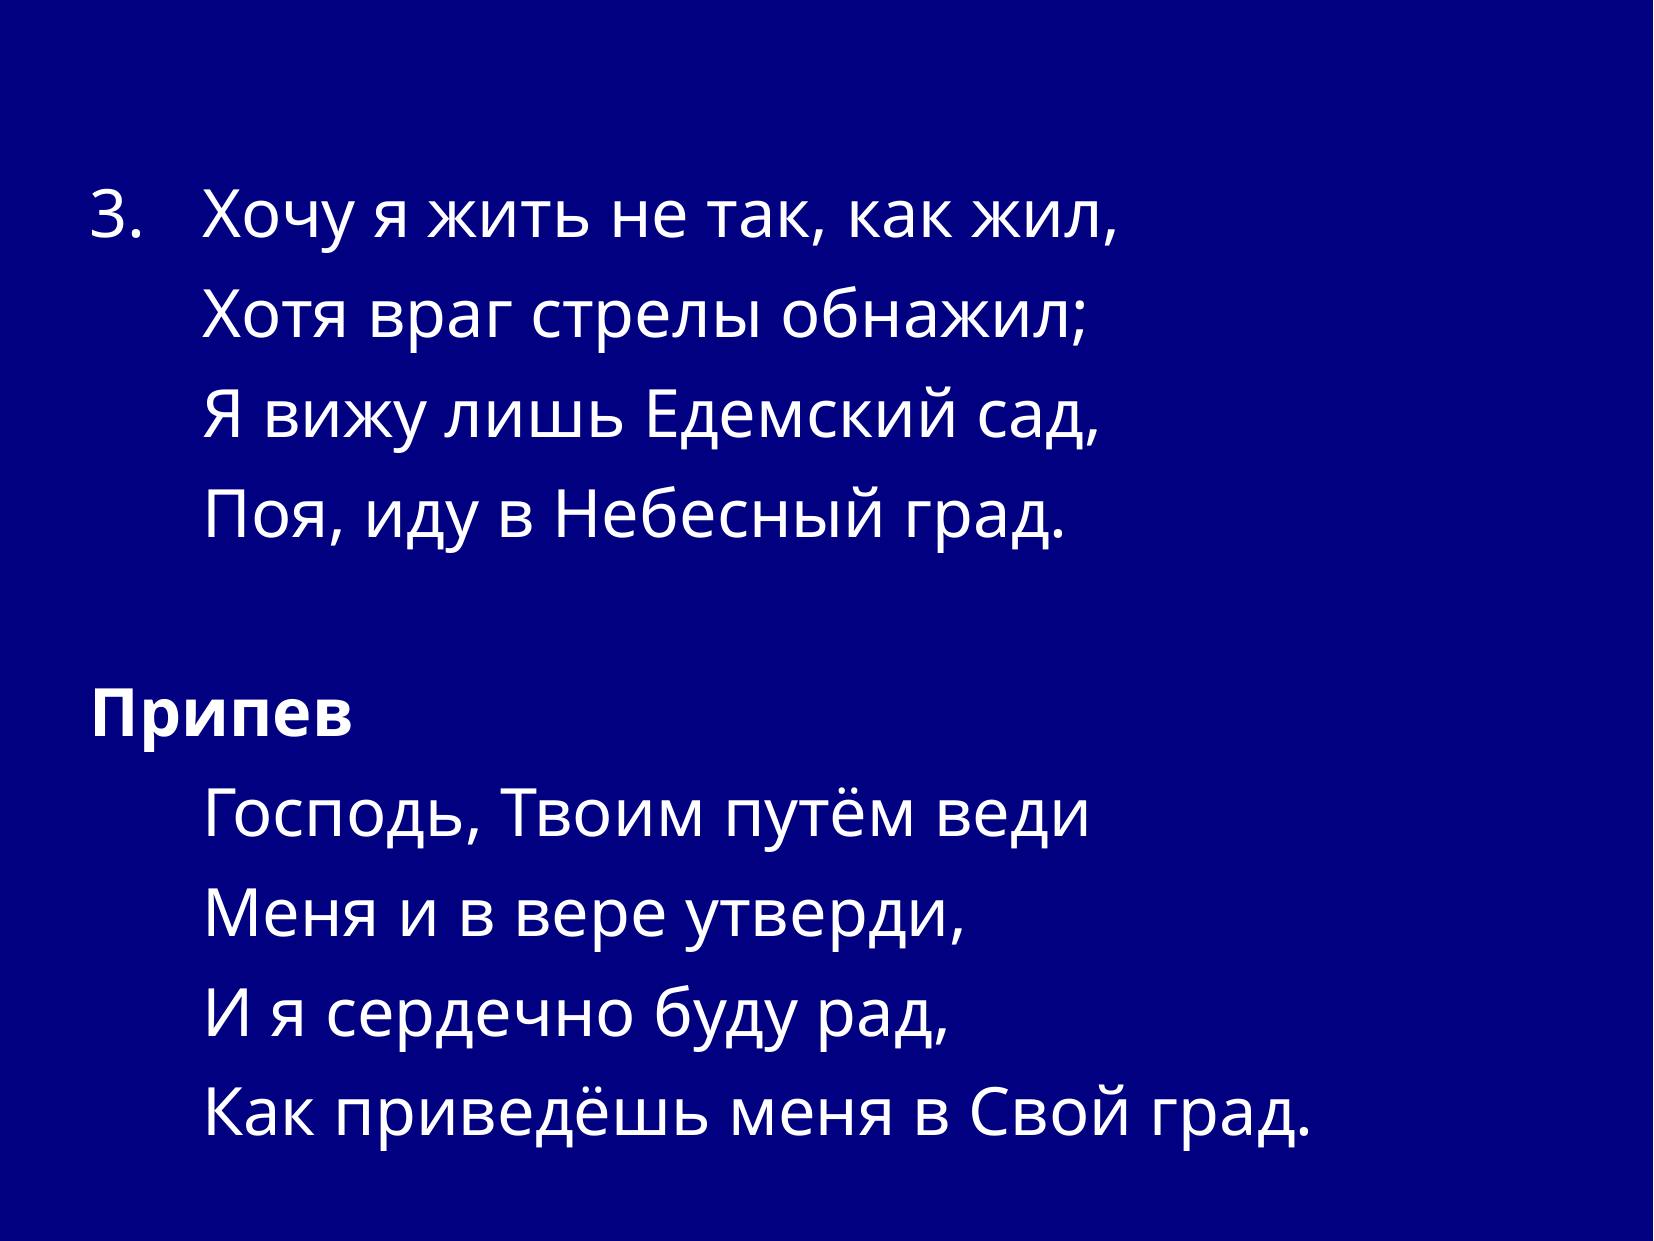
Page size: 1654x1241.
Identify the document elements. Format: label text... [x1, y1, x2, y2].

text_box 3. Хочу я жить не так, как жил, Хотя враг стрелы обнажил; Я вижу лишь Едемский сад, Поя, иду в Небесный град. Припев Господь, Твоим путём веди Меня и в вере утверди, И я сердечно буду рад, Как приведёшь меня в Свой град. [75, 150, 1576, 1163]
